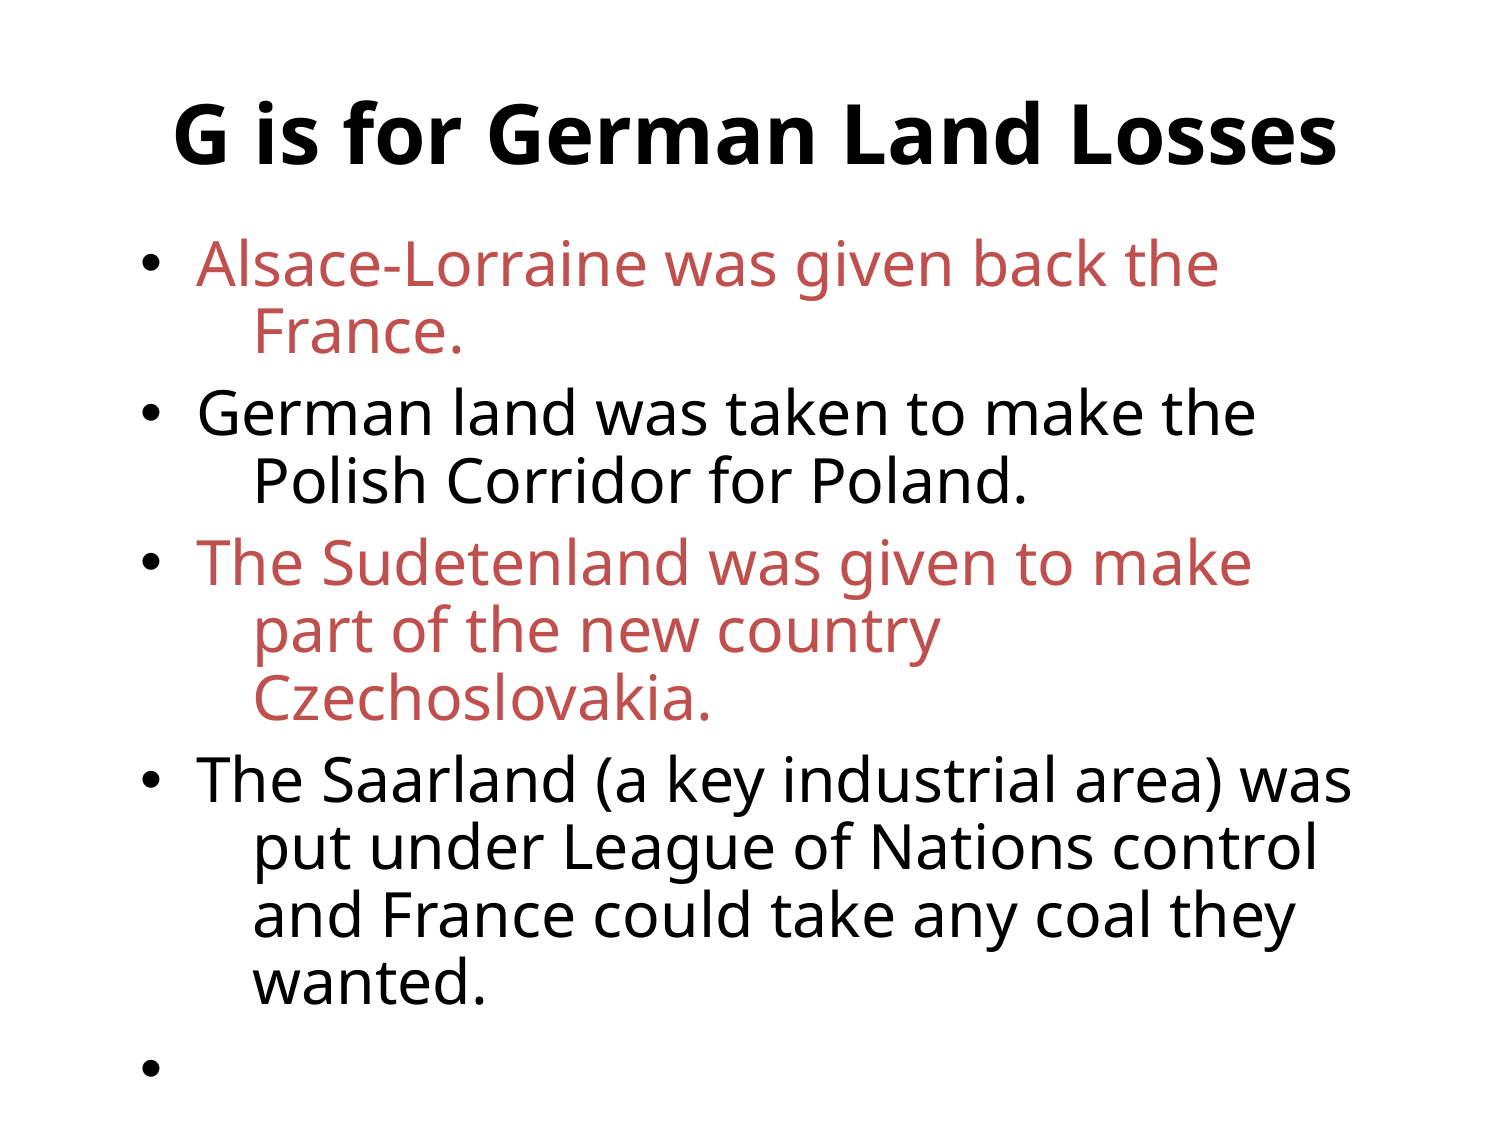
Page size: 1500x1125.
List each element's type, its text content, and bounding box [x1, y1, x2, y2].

list Alsace-Lorraine was given back the France. German land was taken to make the Polish Corridor for Poland. The Sudetenland was given to make part of the new country Czechoslovakia. The Saarland (a key industrial area) was put under League of Nations control and France could take any coal they wanted. [125, 224, 1401, 1051]
title G is for German Land Losses [50, 37, 1463, 225]
